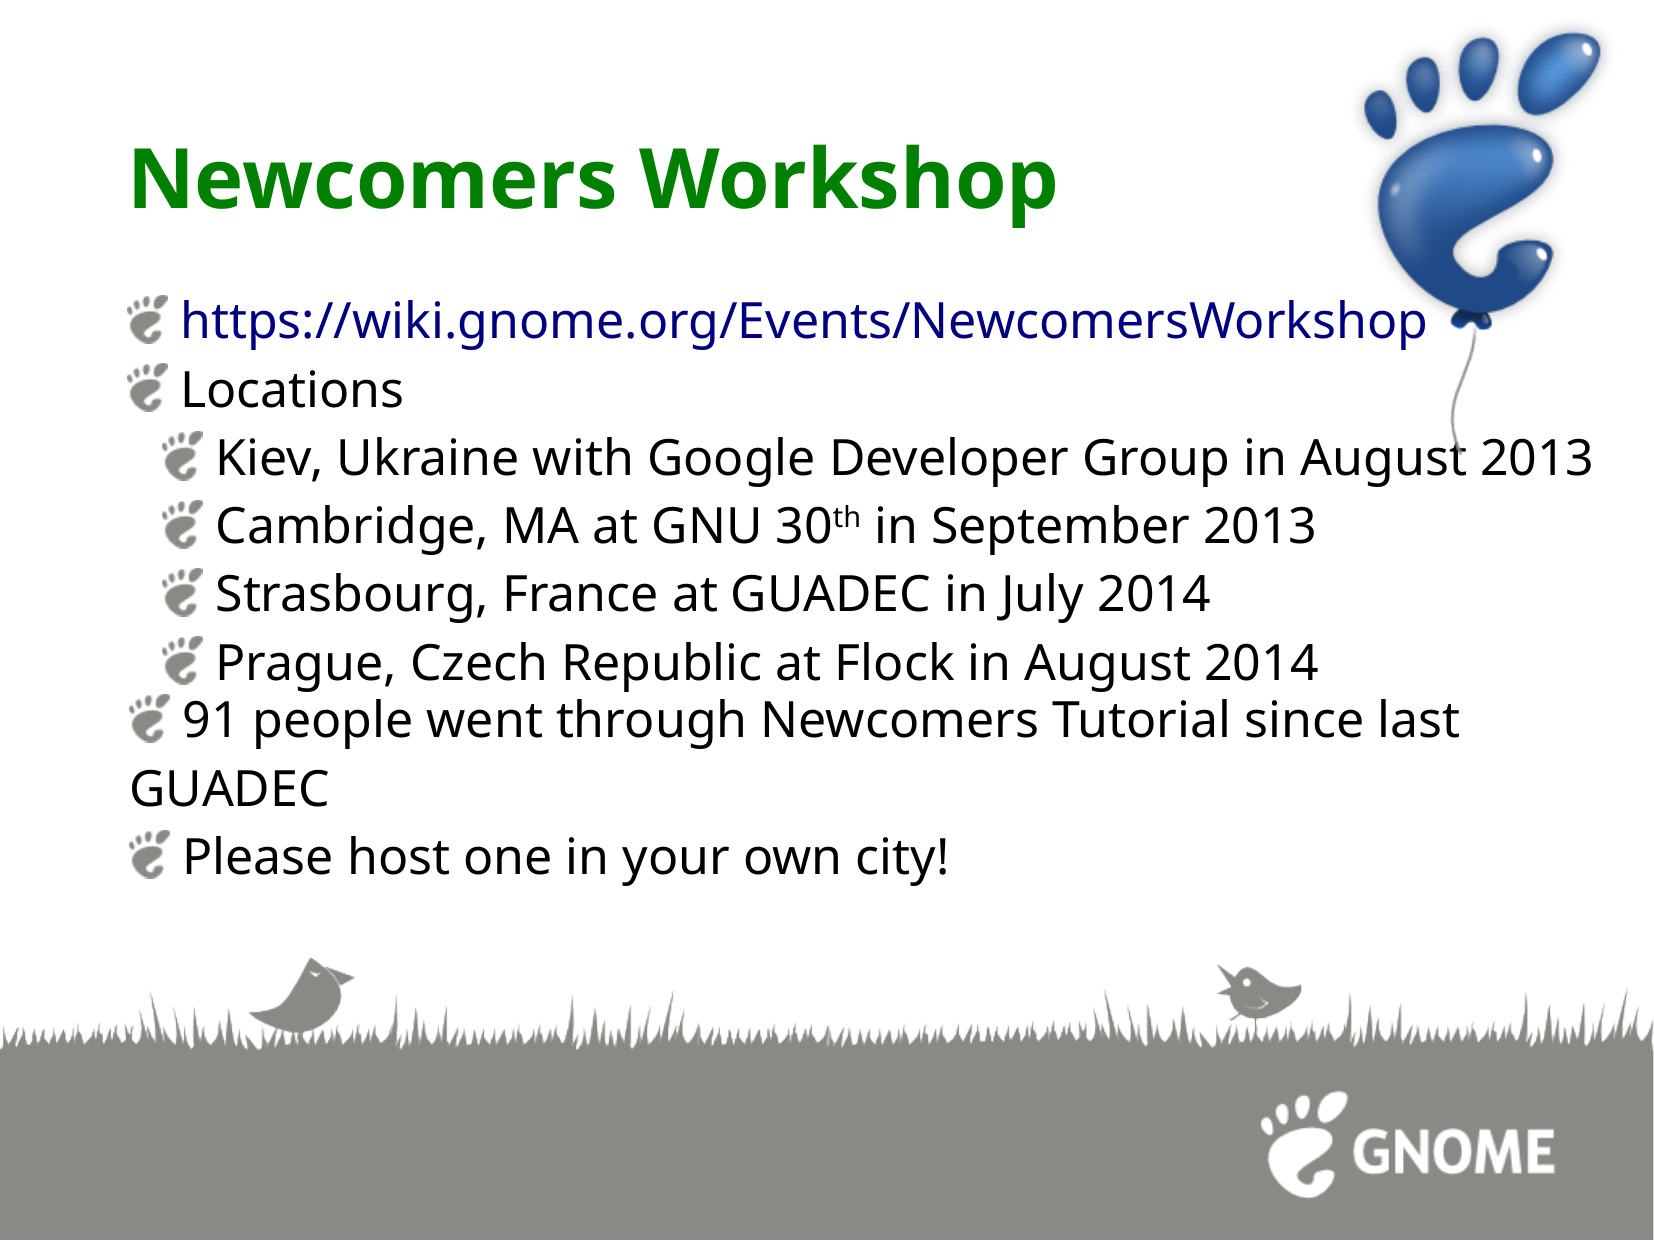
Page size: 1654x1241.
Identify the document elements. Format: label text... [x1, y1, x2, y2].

text_box https://wiki.gnome.org/Events/NewcomersWorkshop Locations Kiev, Ukraine with Google Developer Group in August 2013 Cambridge, MA at GNU 30th in September 2013 Strasbourg, France at GUADEC in July 2014 Prague, Czech Republic at Flock in August 2014 [112, 277, 1654, 764]
text_box Newcomers Workshop [112, 112, 1221, 239]
text_box 91 people went through Newcomers Tutorial since last GUADEC Please host one in your own city! [114, 676, 1654, 1074]
picture [0, 0, 1654, 1241]
